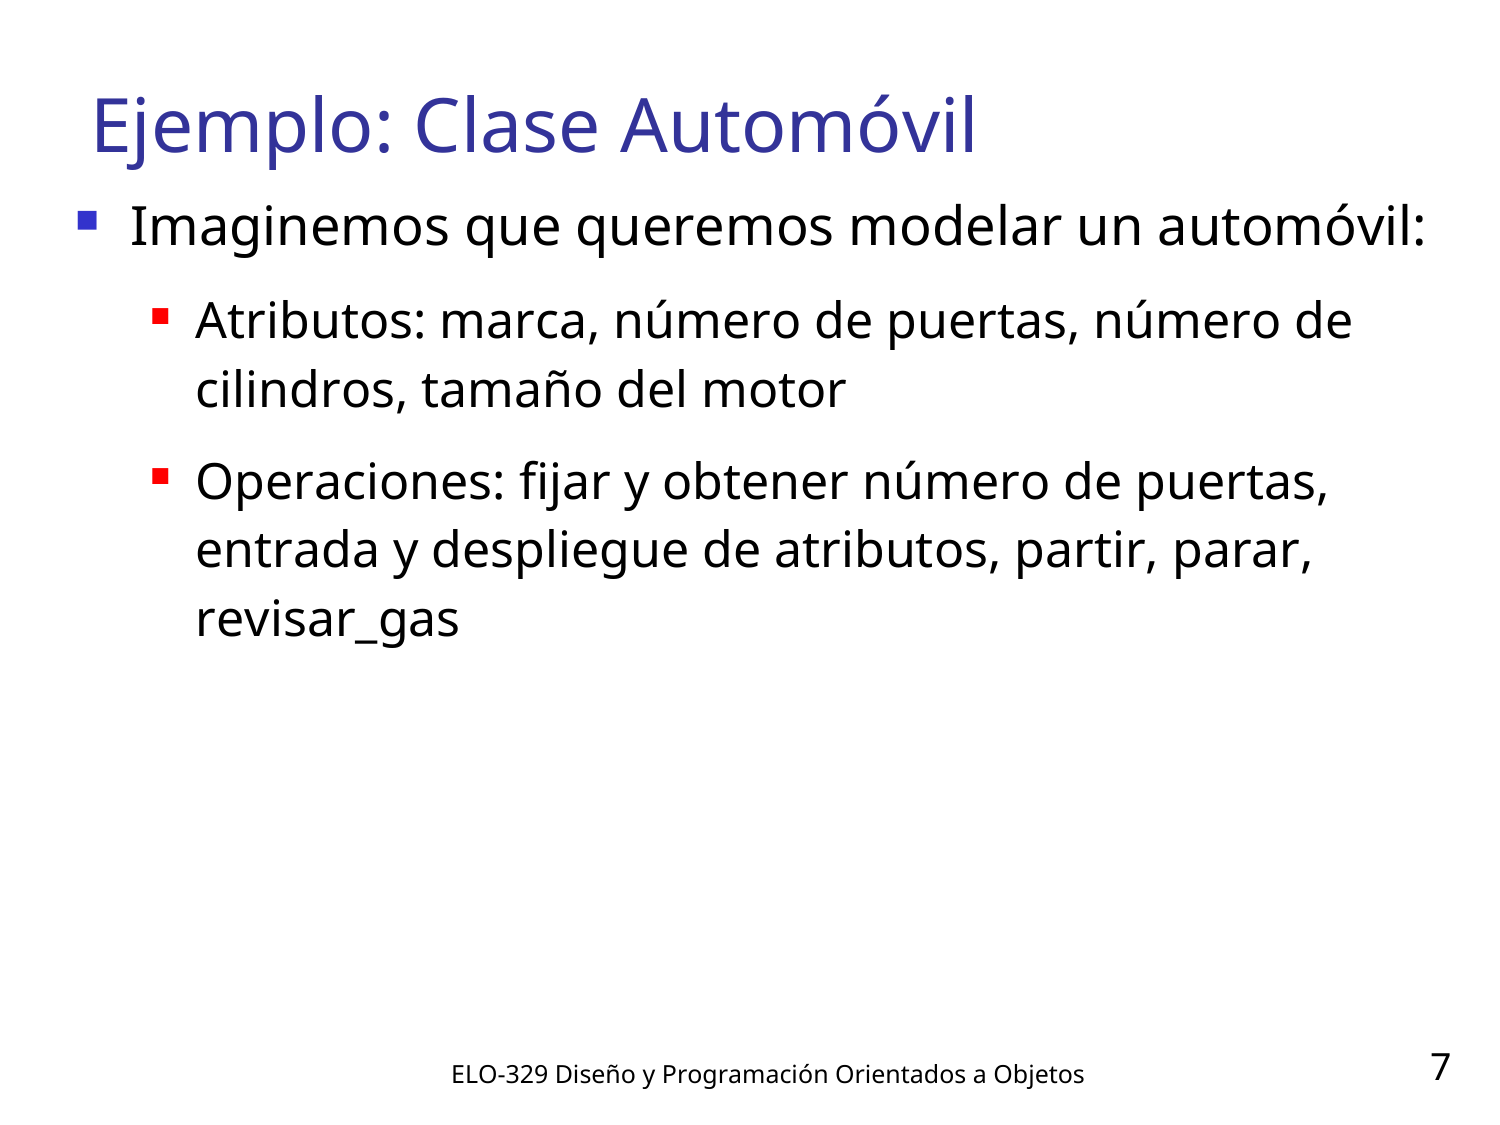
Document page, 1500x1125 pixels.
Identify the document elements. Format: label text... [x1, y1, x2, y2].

list Imaginemos que queremos modelar un automóvil: Atributos: marca, número de puertas, número de cilindros, tamaño del motor Operaciones: fijar y obtener número de puertas, entrada y despliegue de atributos, partir, parar, revisar_gas [75, 187, 1462, 993]
title Ejemplo: Clase Automóvil [75, 4, 1500, 183]
